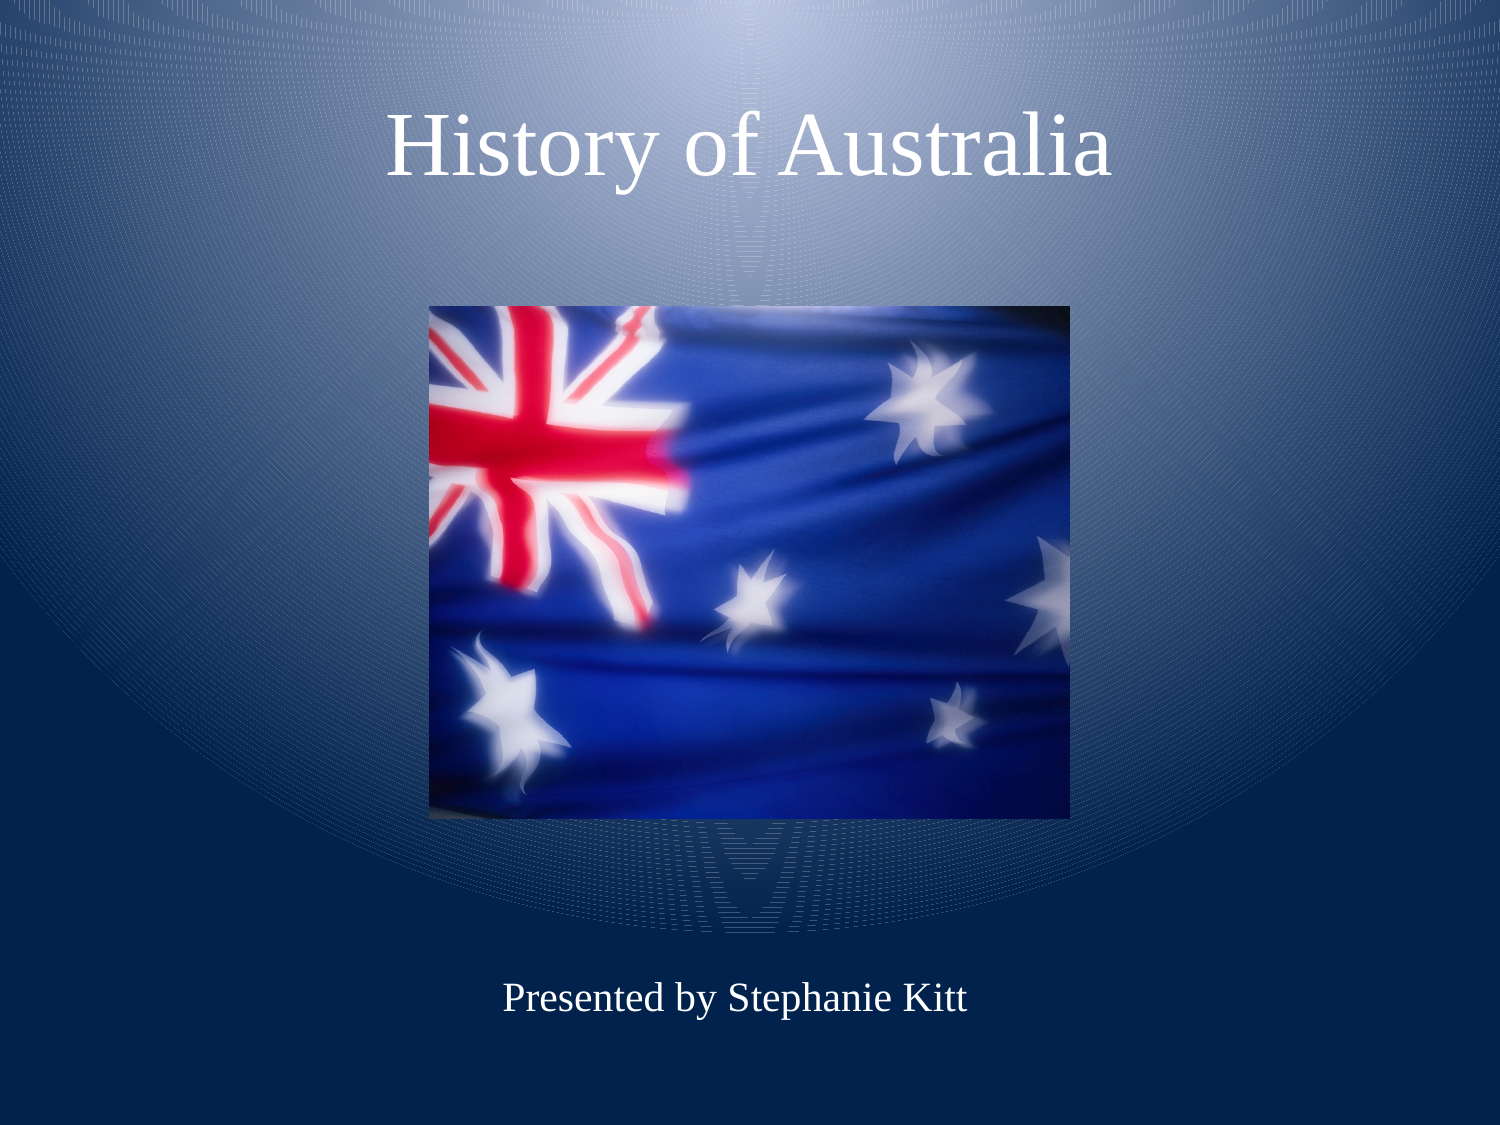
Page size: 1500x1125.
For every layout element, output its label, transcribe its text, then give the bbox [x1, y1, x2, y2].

picture [429, 306, 1070, 819]
title History of Australia [75, 45, 1425, 233]
text_box Presented by Stephanie Kitt [487, 962, 1000, 1028]
